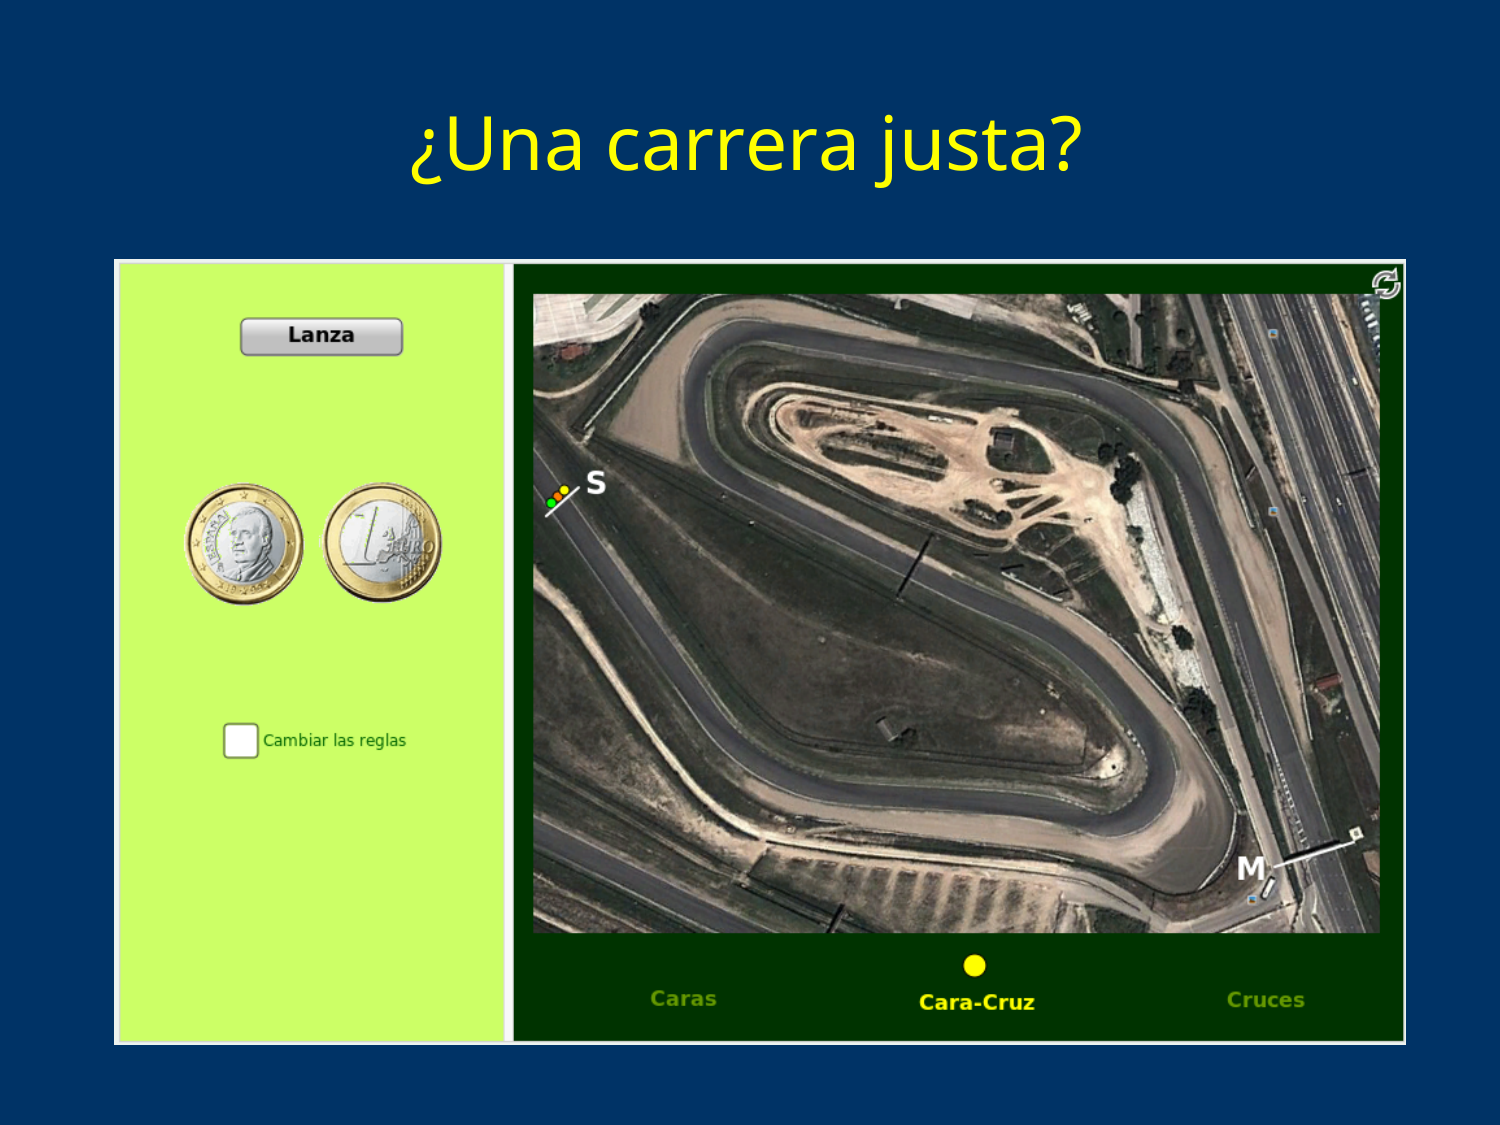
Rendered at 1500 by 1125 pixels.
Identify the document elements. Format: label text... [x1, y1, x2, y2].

title ¿Una carrera justa? [36, 44, 1458, 239]
picture [114, 259, 1406, 1045]
